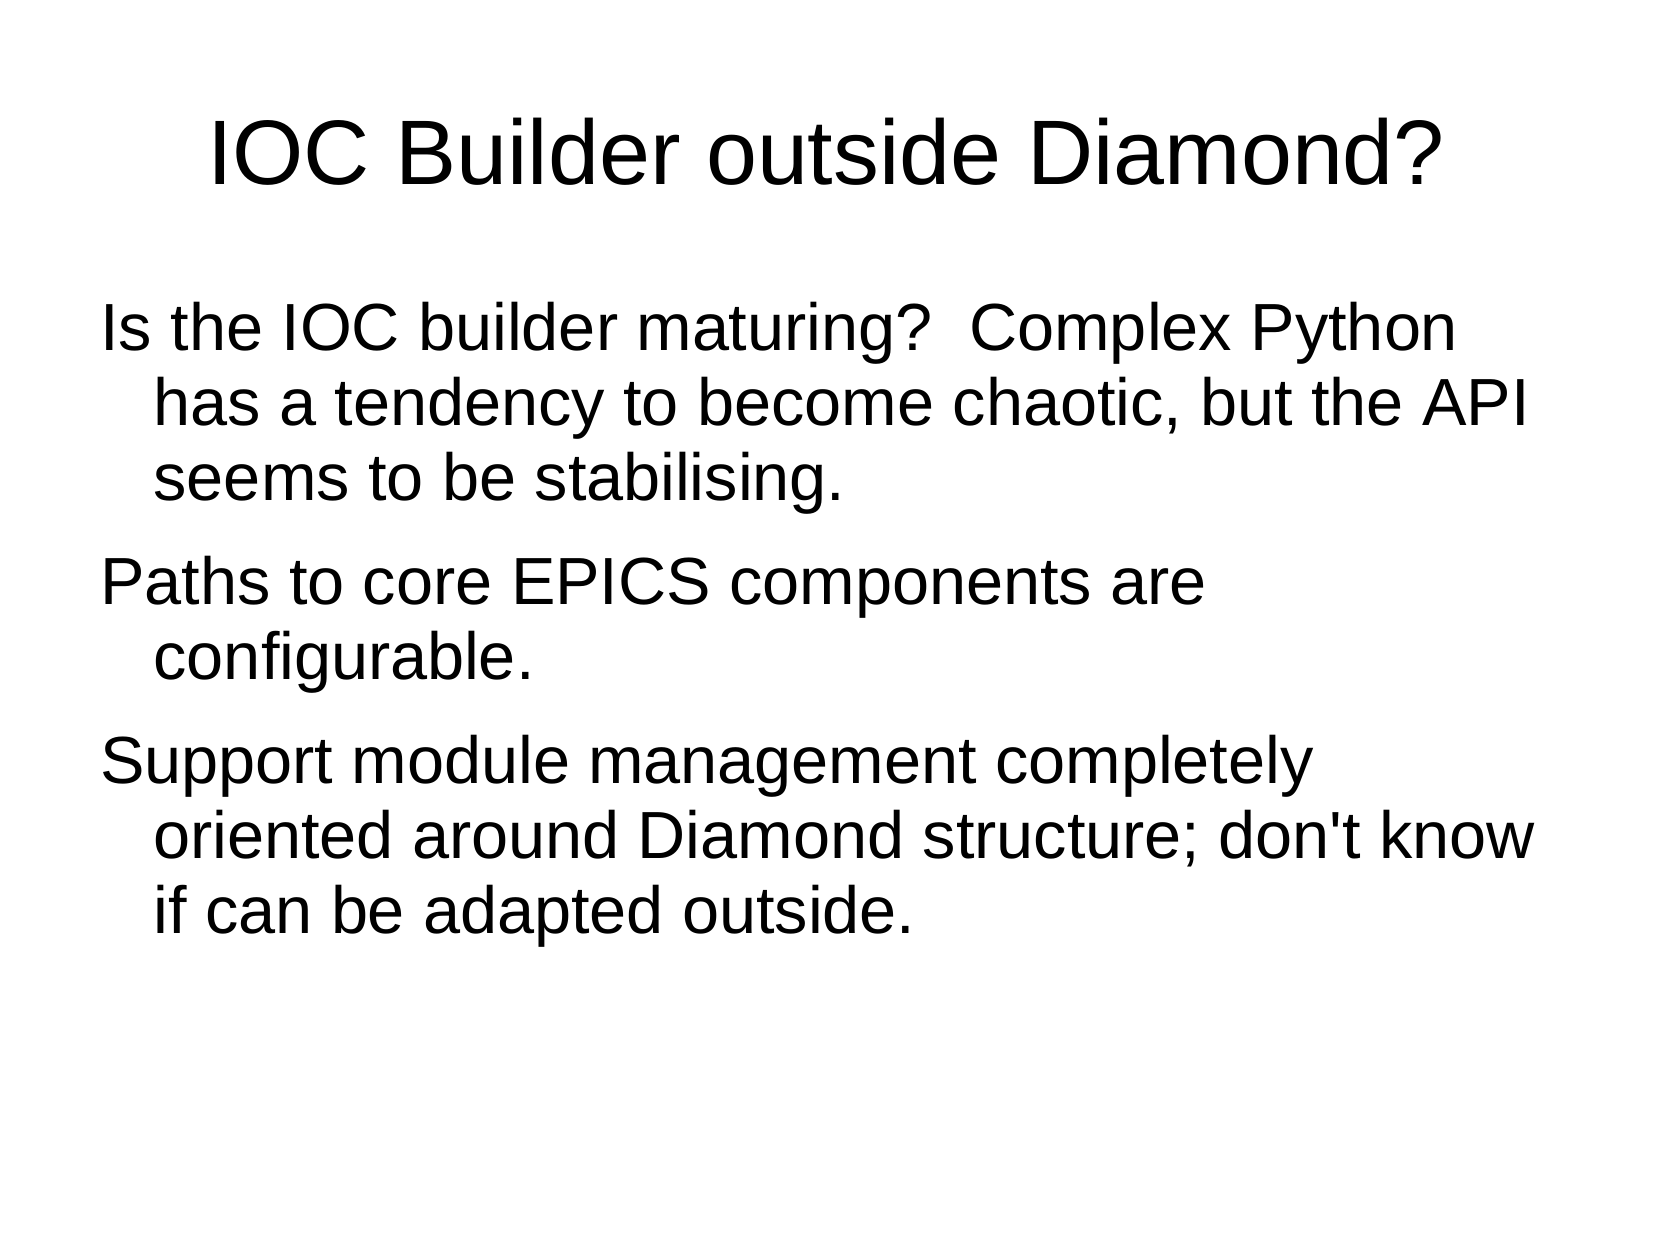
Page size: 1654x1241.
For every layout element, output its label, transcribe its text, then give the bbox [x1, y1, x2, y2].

list Is the IOC builder maturing? Complex Python has a tendency to become chaotic, but the API seems to be stabilising. Paths to core EPICS components are configurable. Support module management completely oriented around Diamond structure; don't know if can be adapted outside. [82, 290, 1571, 1109]
title IOC Builder outside Diamond? [82, 49, 1571, 257]
